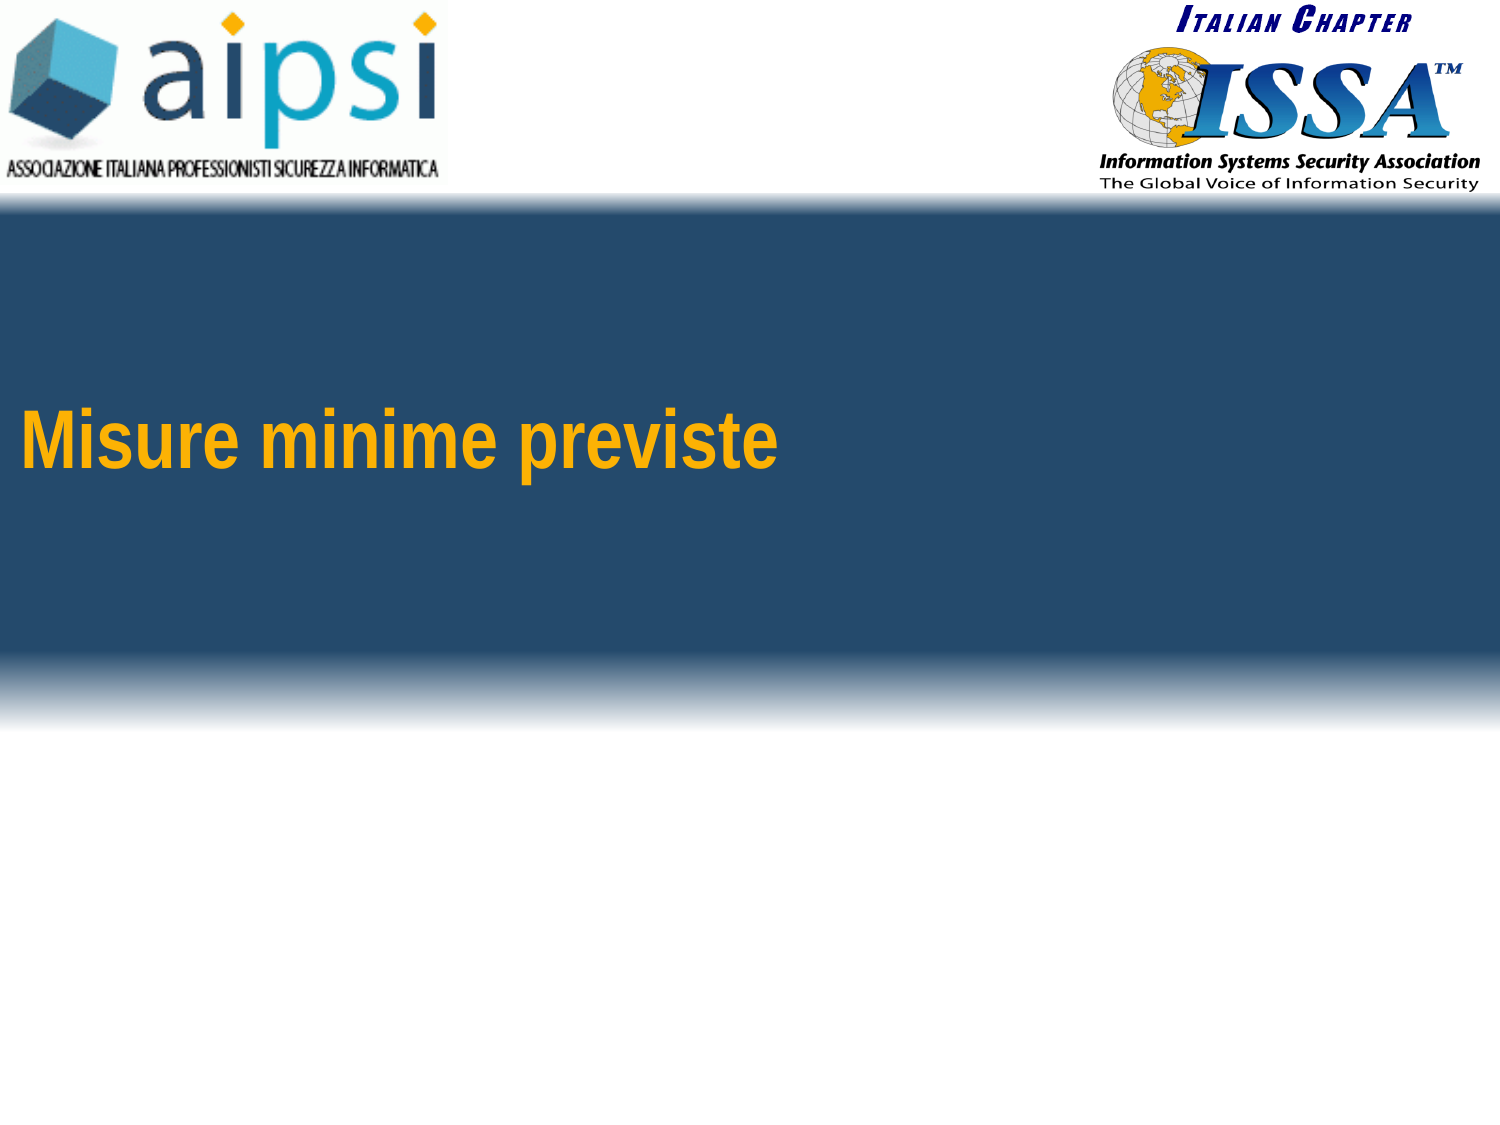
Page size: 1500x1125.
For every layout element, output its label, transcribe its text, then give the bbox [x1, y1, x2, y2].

picture [1080, 0, 1500, 193]
title Misure minime previste [20, 338, 1071, 559]
picture [0, 0, 448, 185]
text_box [0, 651, 1500, 1125]
